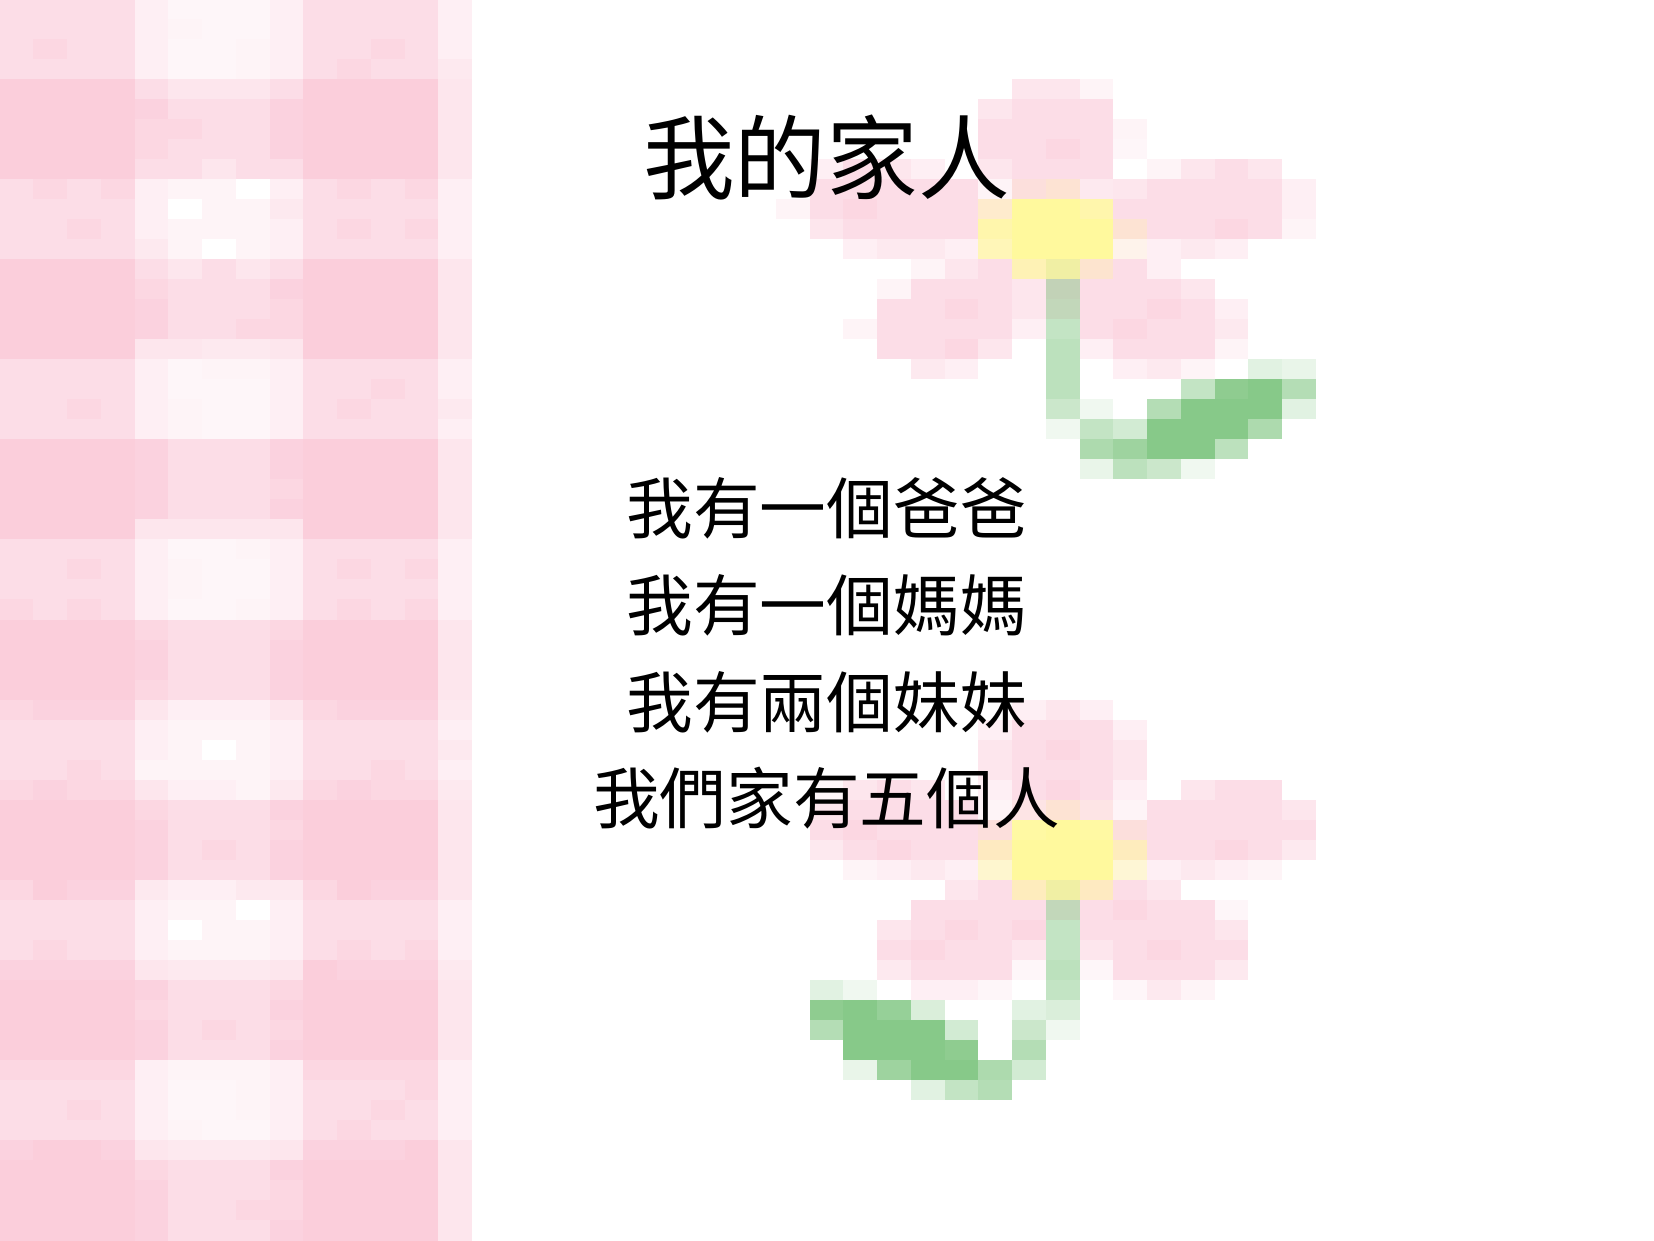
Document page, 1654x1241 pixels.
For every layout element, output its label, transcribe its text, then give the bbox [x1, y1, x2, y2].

picture [0, 0, 1654, 1241]
subtitle 我有一個爸爸 我有一個媽媽 我有兩個妹妹 我們家有五個人 [82, 290, 1571, 1010]
title 我的家人 [82, 49, 1571, 257]
